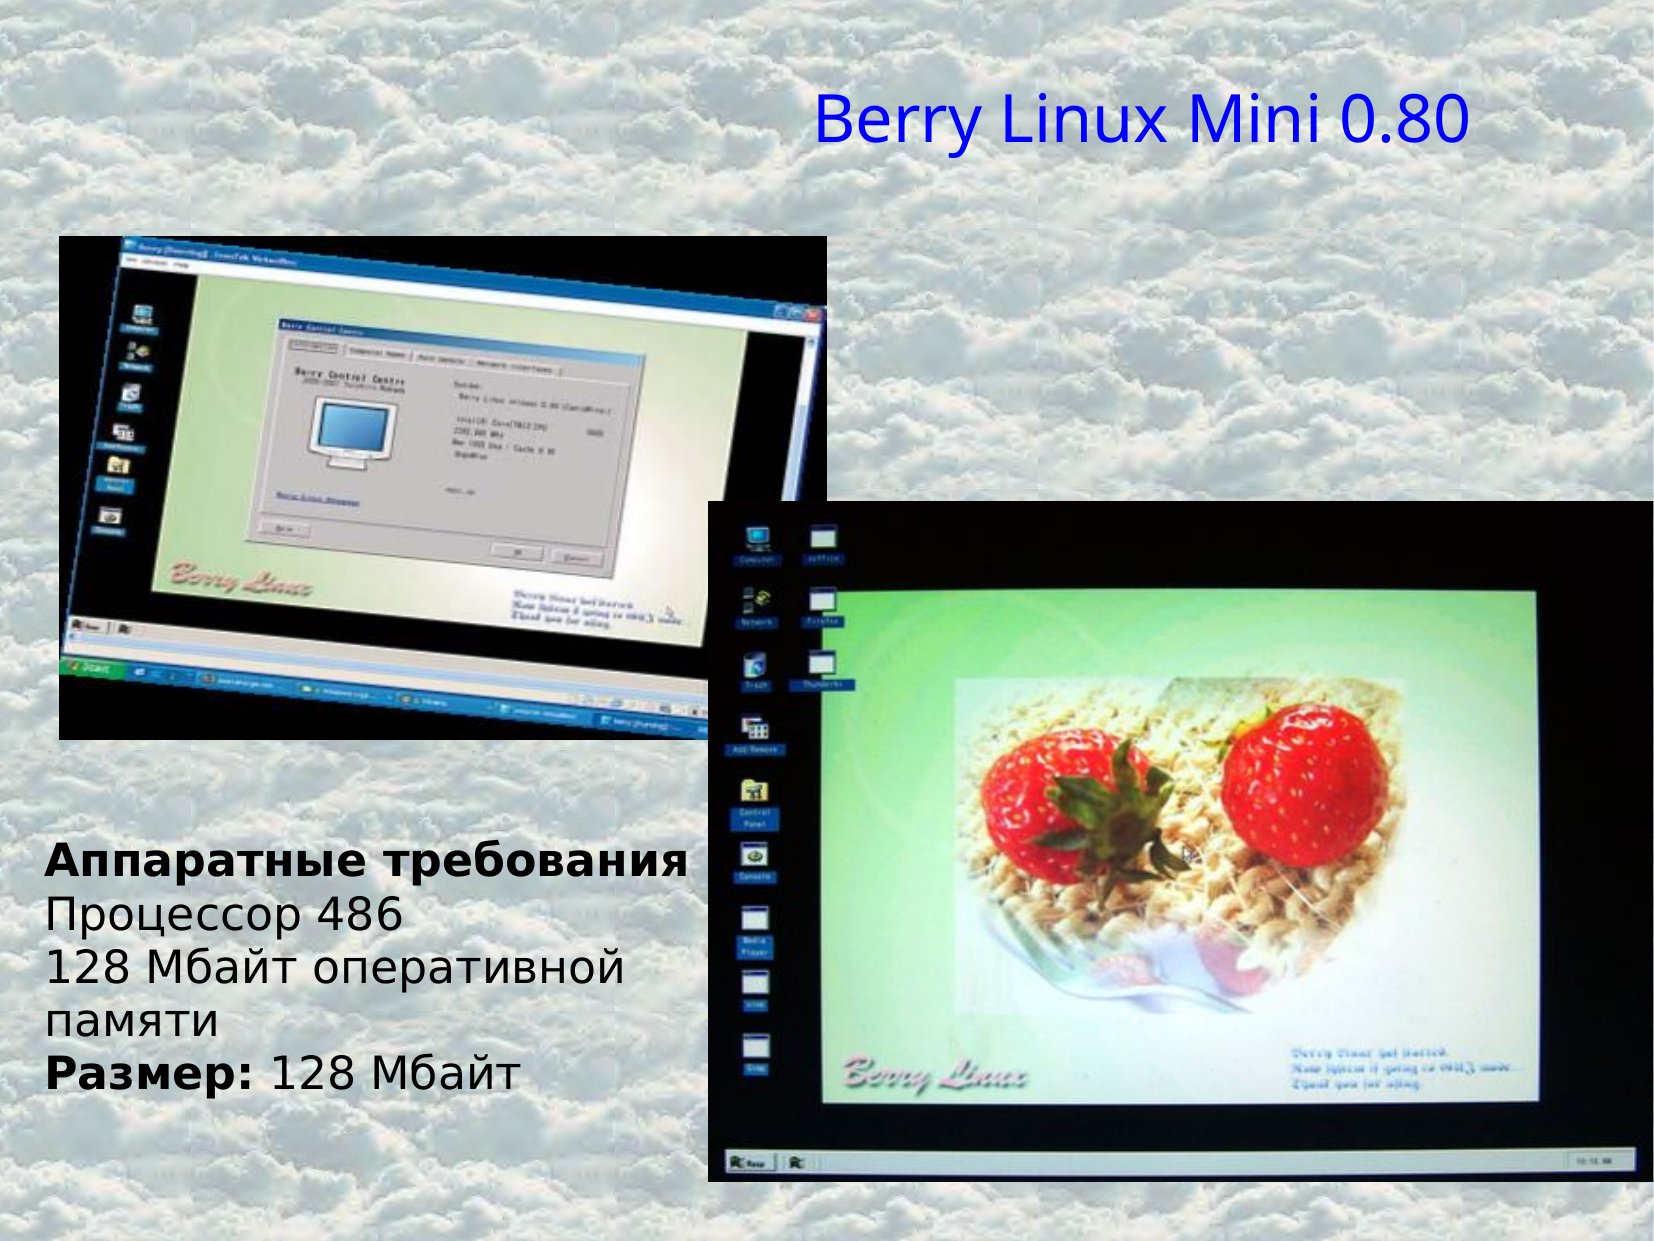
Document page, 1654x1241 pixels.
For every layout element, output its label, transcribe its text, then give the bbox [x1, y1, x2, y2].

picture [0, 0, 1654, 1241]
text_box Berry Linux Mini 0.80 [797, 64, 1595, 178]
text_box Аппаратные требования Процессор 486 128 Мбайт оперативной памяти Размер: 128 Мбайт [29, 826, 857, 1108]
